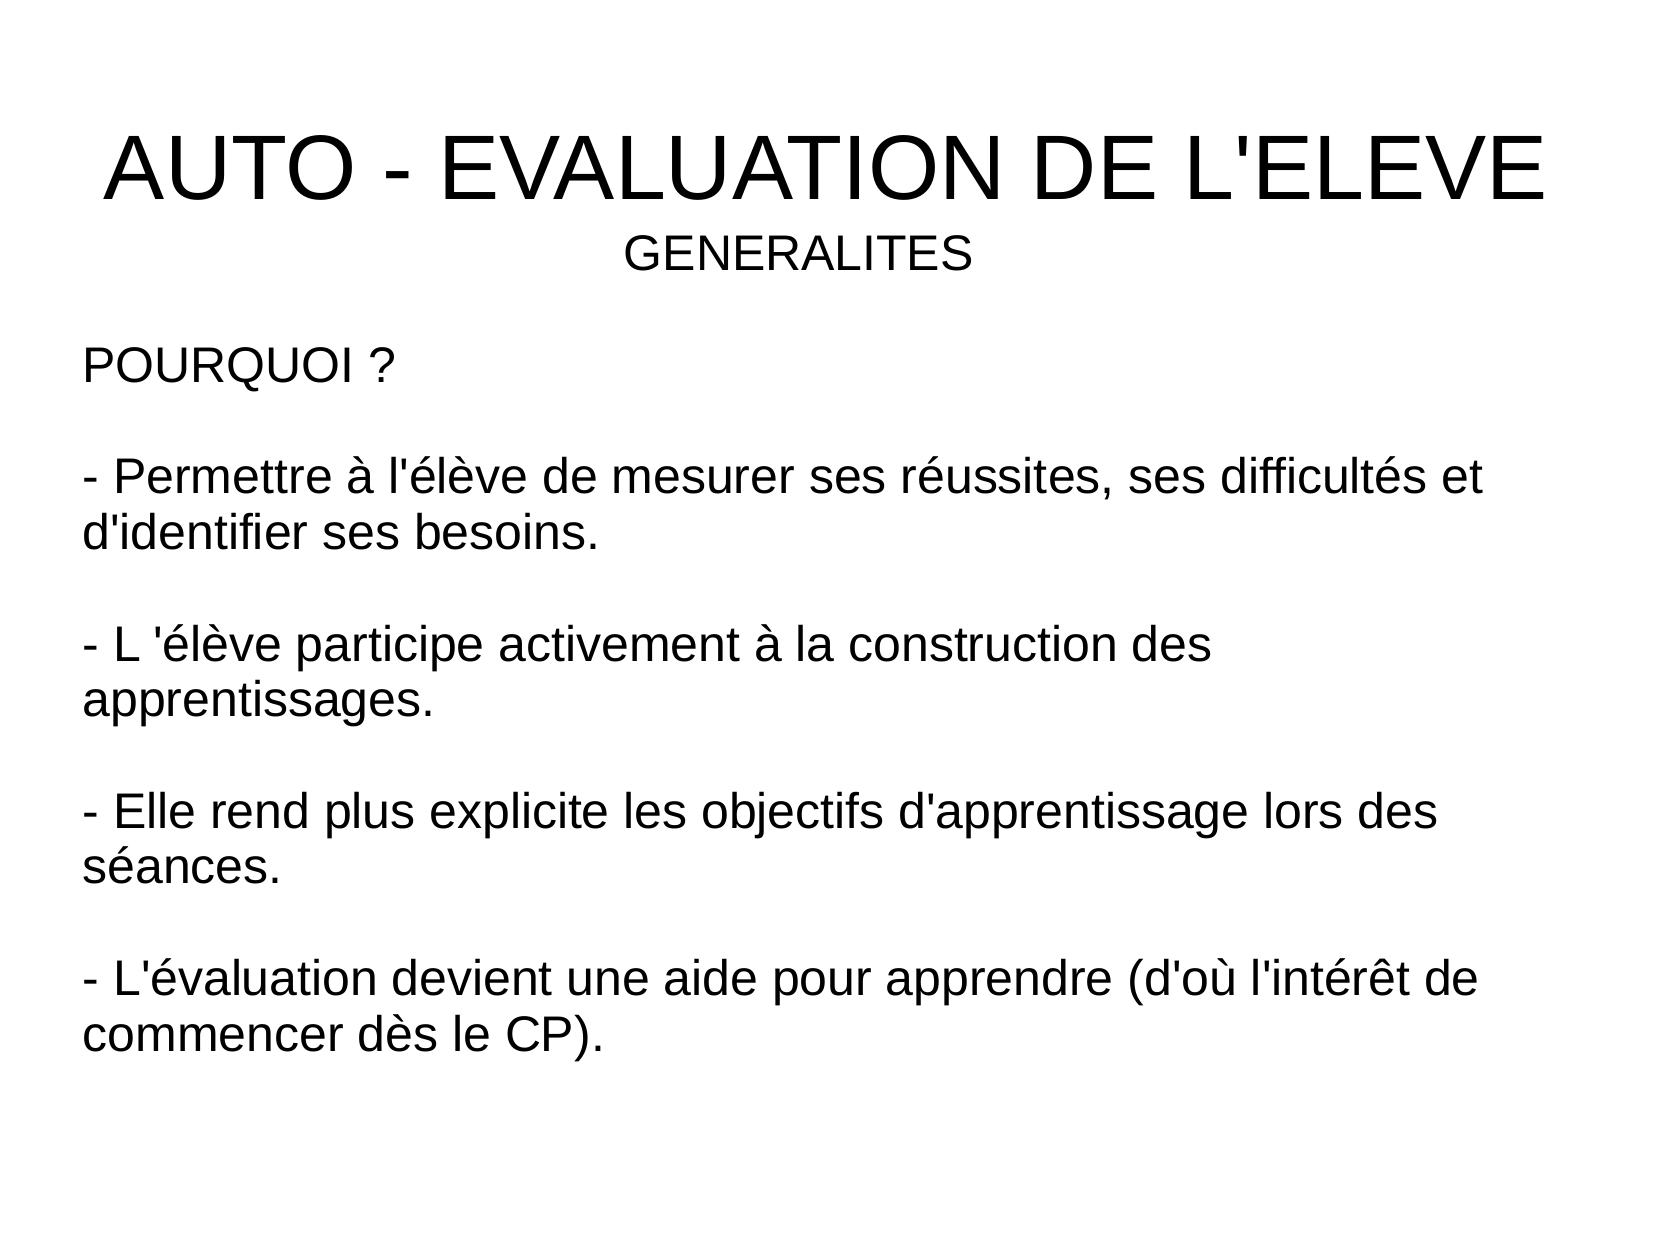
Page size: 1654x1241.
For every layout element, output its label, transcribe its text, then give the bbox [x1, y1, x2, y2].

subtitle GENERALITES POURQUOI ? - Permettre à l'élève de mesurer ses réussites, ses difficultés et d'identifier ses besoins. - L 'élève participe activement à la construction des apprentissages. - Elle rend plus explicite les objectifs d'apprentissage lors des séances. - L'évaluation devient une aide pour apprendre (d'où l'intérêt de commencer dès le CP). [82, 225, 1571, 1174]
title AUTO - EVALUATION DE L'ELEVE [82, 64, 1571, 225]
